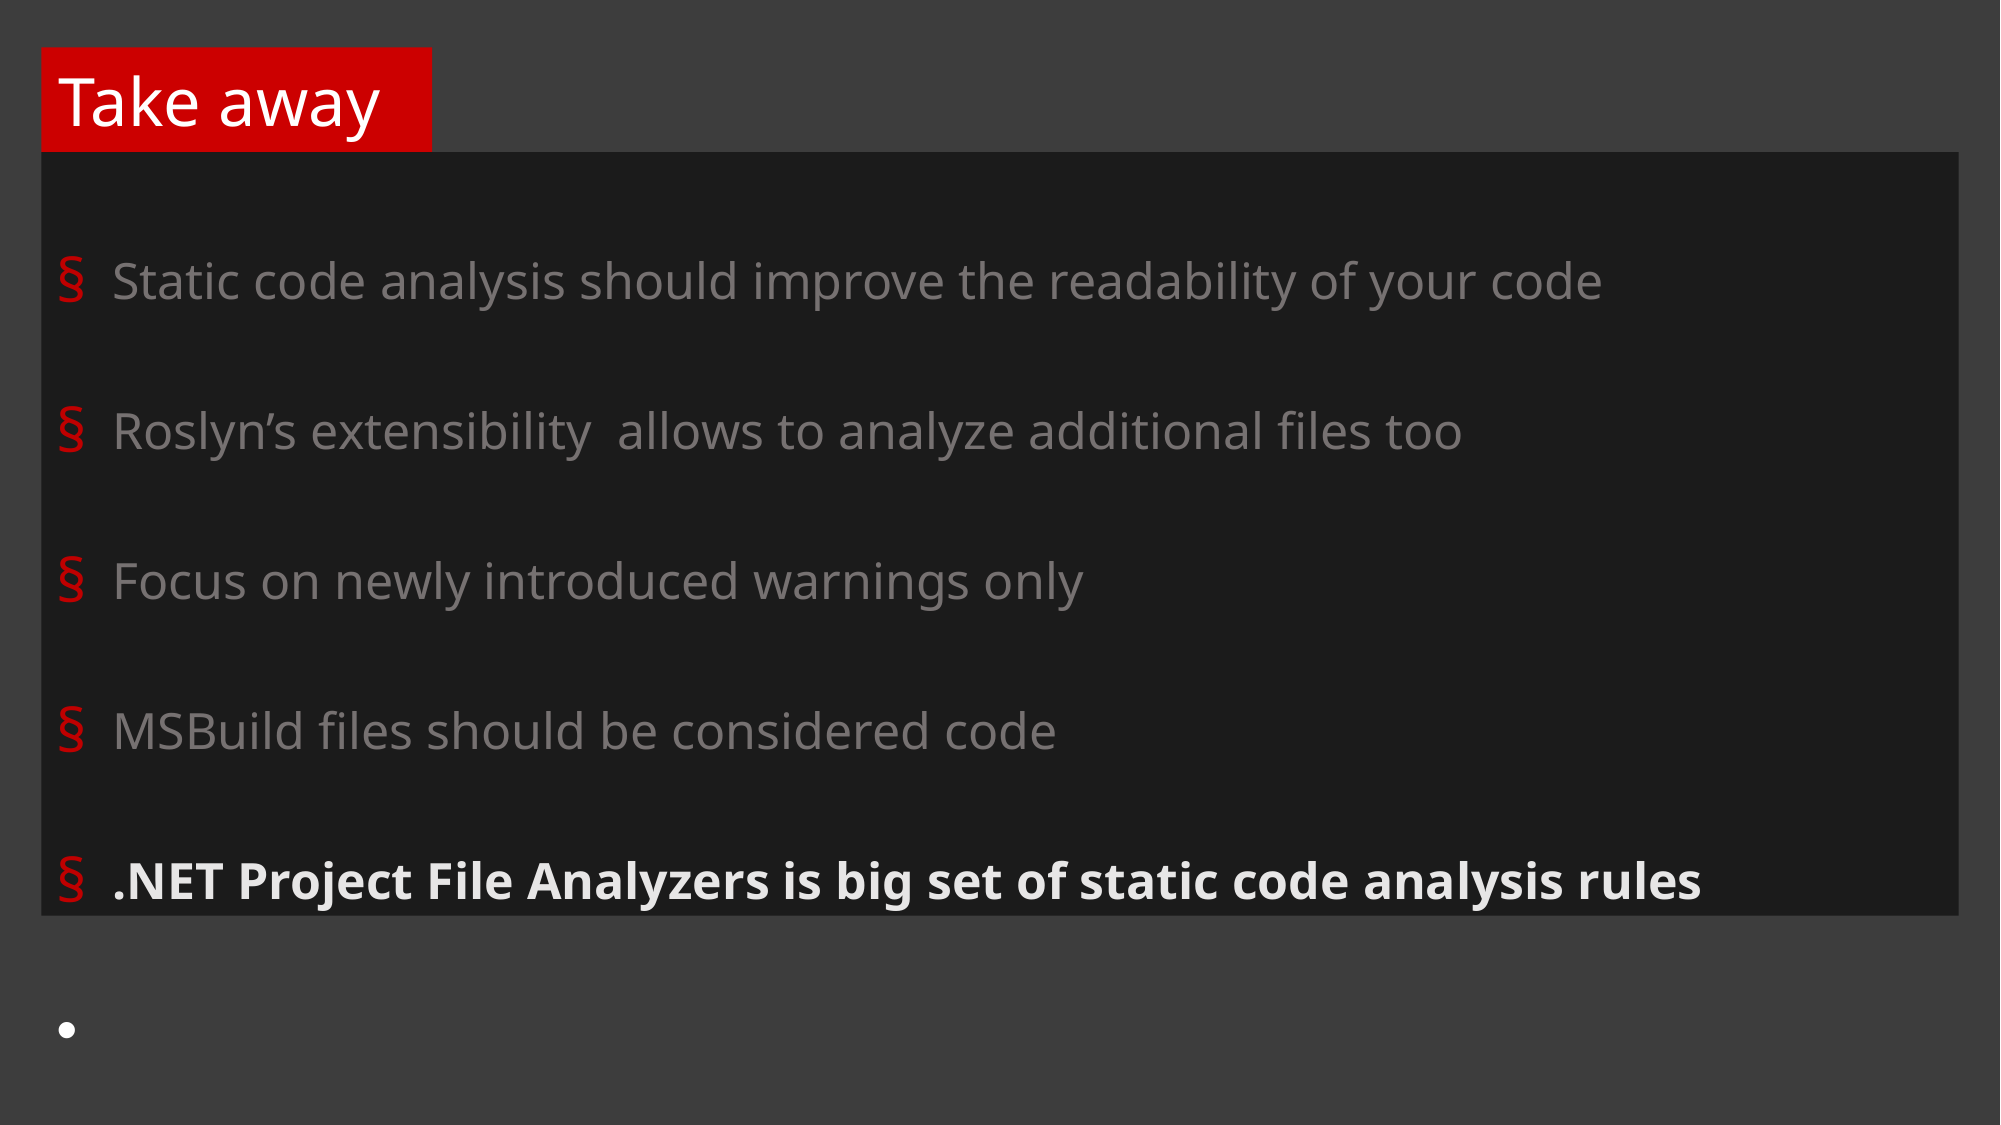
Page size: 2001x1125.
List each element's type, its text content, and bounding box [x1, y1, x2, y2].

text_box Take away [41, 47, 433, 152]
text_box [0, 0, 2000, 1125]
text_box Static code analysis should improve the readability of your code Roslyn’s extensibility allows to analyze additional files too Focus on newly introduced warnings only MSBuild files should be considered code .NET Project File Analyzers is big set of static code analysis rules [41, 152, 1959, 916]
